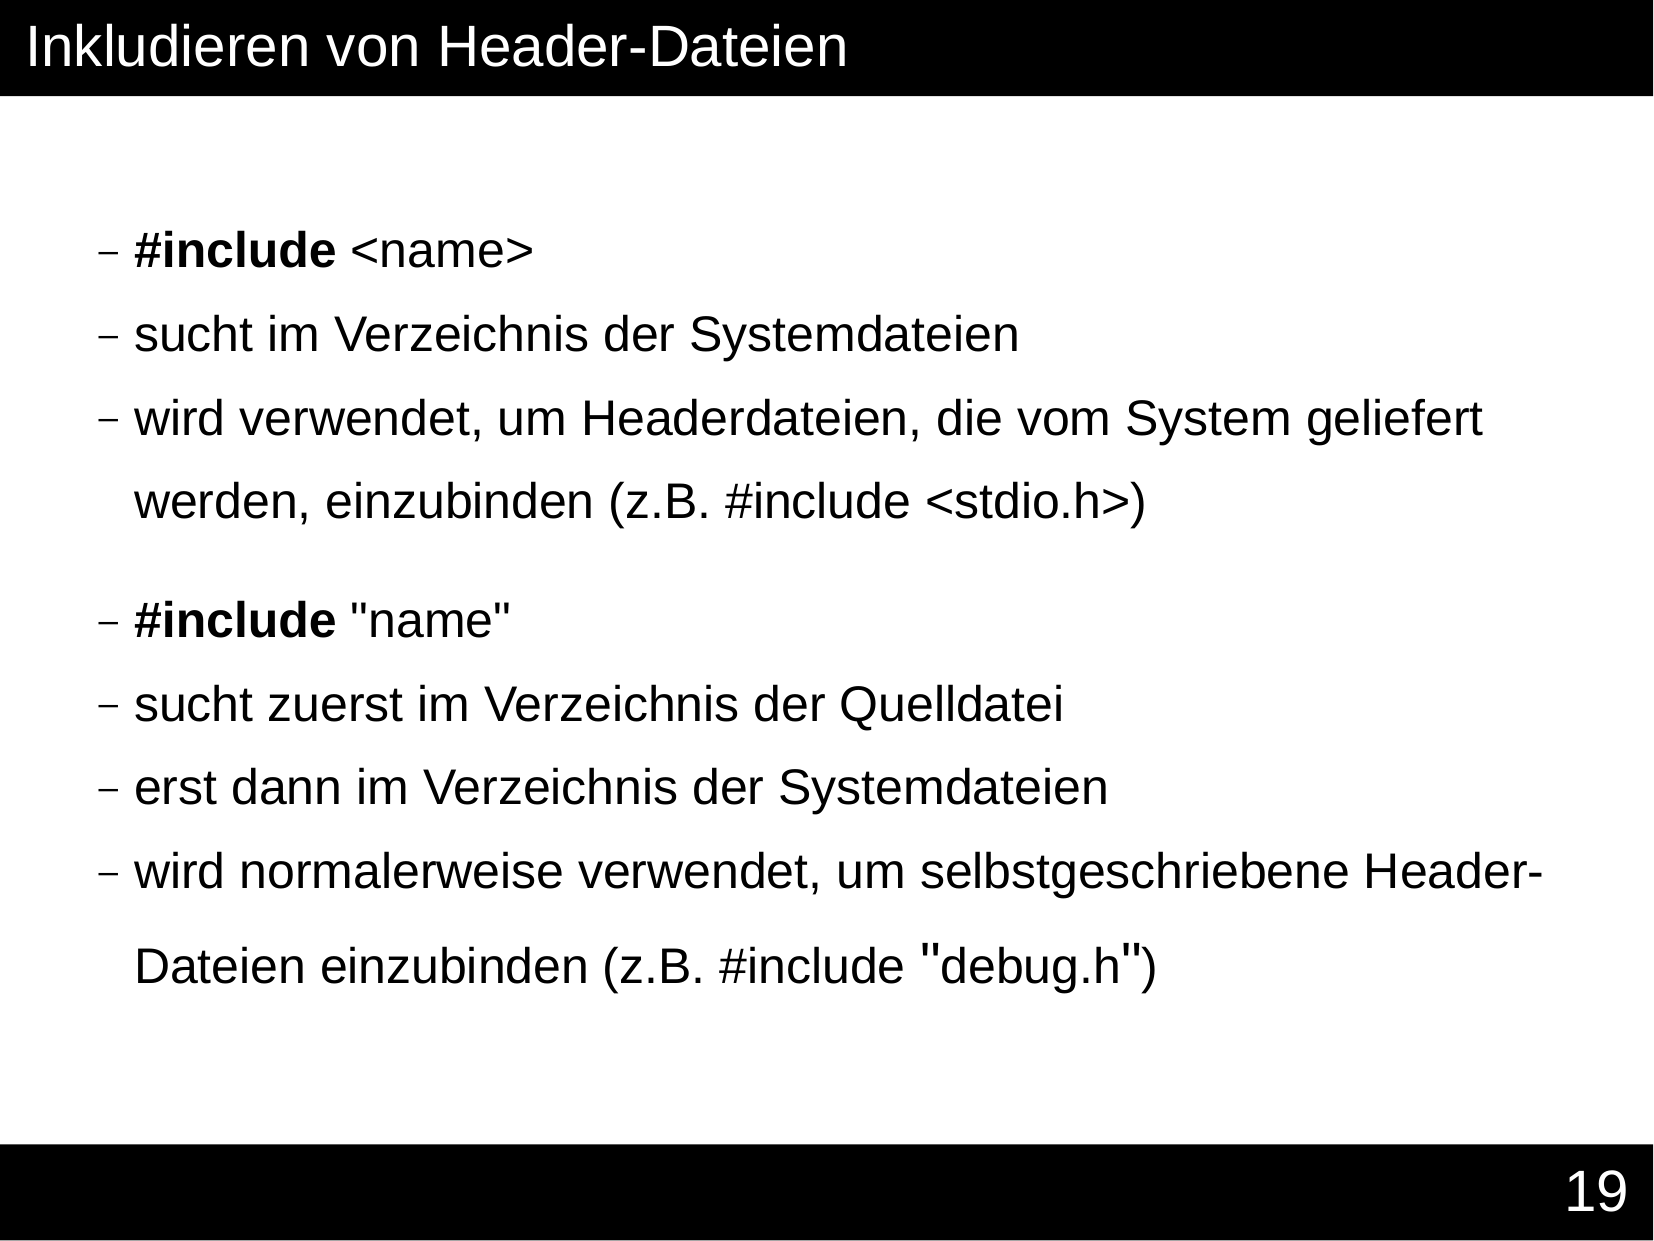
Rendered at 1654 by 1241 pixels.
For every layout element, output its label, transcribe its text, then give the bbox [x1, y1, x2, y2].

text_box #include <name> sucht im Verzeichnis der Systemdateien wird verwendet, um Headerdateien, die vom System geliefert werden, einzubinden (z.B. #include <stdio.h>) #include "name" sucht zuerst im Verzeichnis der Quelldatei erst dann im Verzeichnis der Systemdateien wird normalerweise verwendet, um selbstgeschriebene Header-Dateien einzubinden (z.B. #include "debug.h") [83, 187, 1653, 1061]
text_box Inkludieren von Header-Dateien [10, 6, 980, 94]
